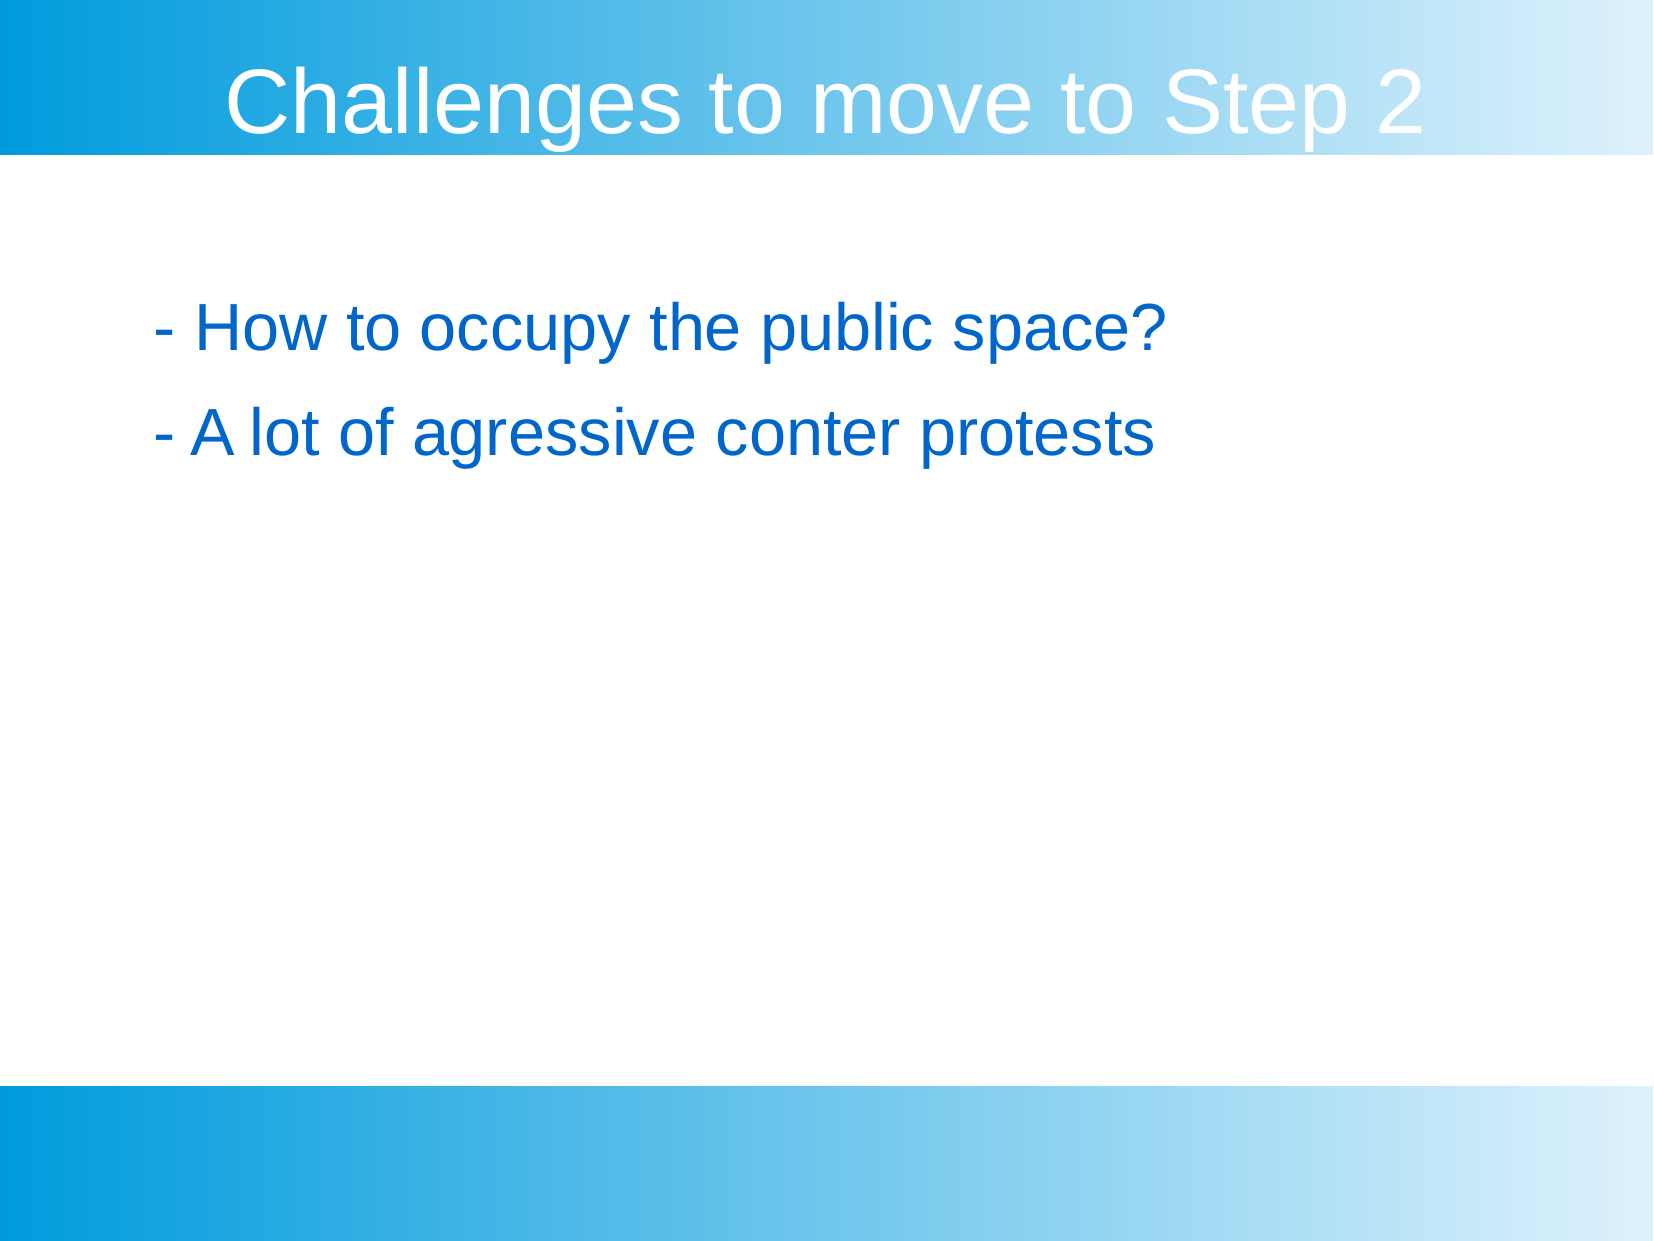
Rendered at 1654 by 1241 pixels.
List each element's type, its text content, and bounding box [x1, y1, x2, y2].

list - How to occupy the public space? - A lot of agressive conter protests [82, 290, 1571, 1010]
title Challenges to move to Step 2 [82, 49, 1571, 155]
